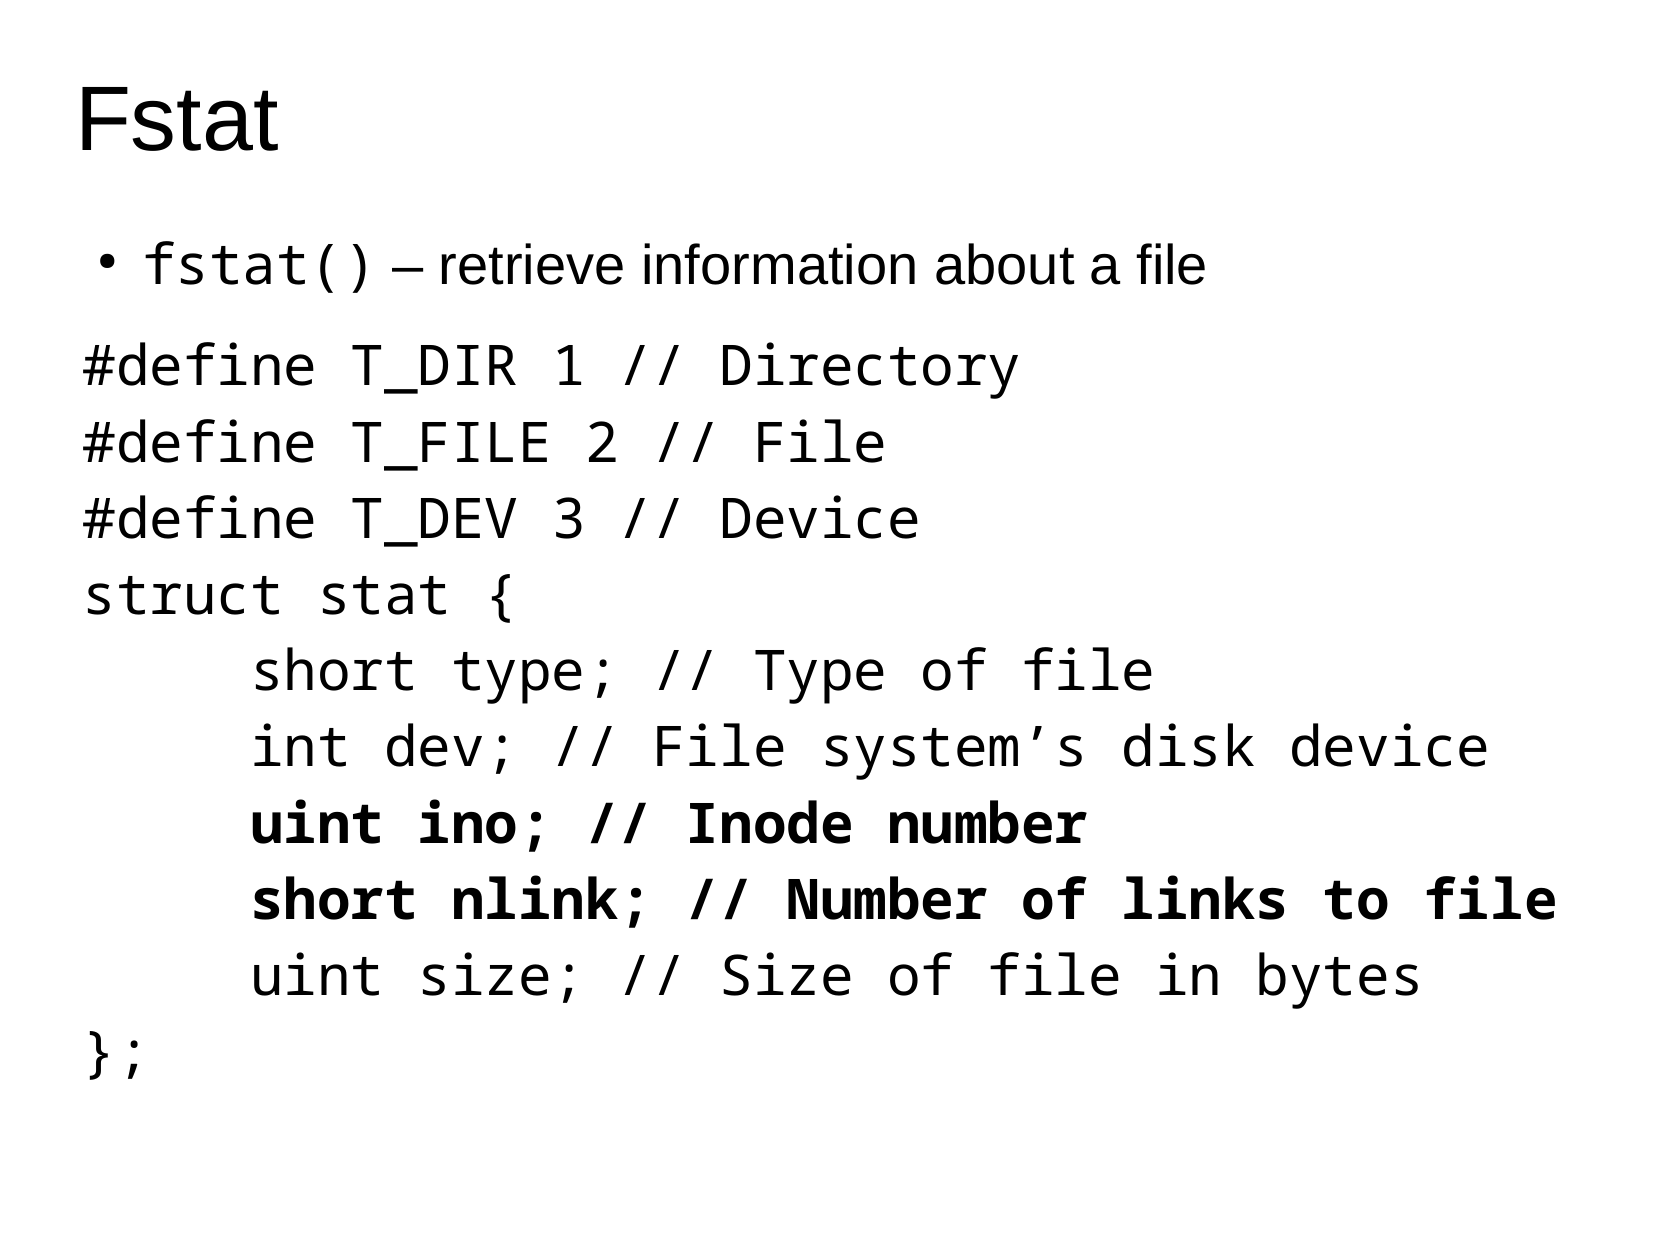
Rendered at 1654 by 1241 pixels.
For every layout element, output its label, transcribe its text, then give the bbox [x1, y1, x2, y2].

title Fstat [75, 49, 1538, 188]
list fstat() – retrieve information about a file #define T_DIR 1 // Directory #define T_FILE 2 // File #define T_DEV 3 // Device struct stat { short type; // Type of file int dev; // File system’s disk device uint ino; // Inode number short nlink; // Number of links to file uint size; // Size of file in bytes }; [82, 225, 1571, 1163]
